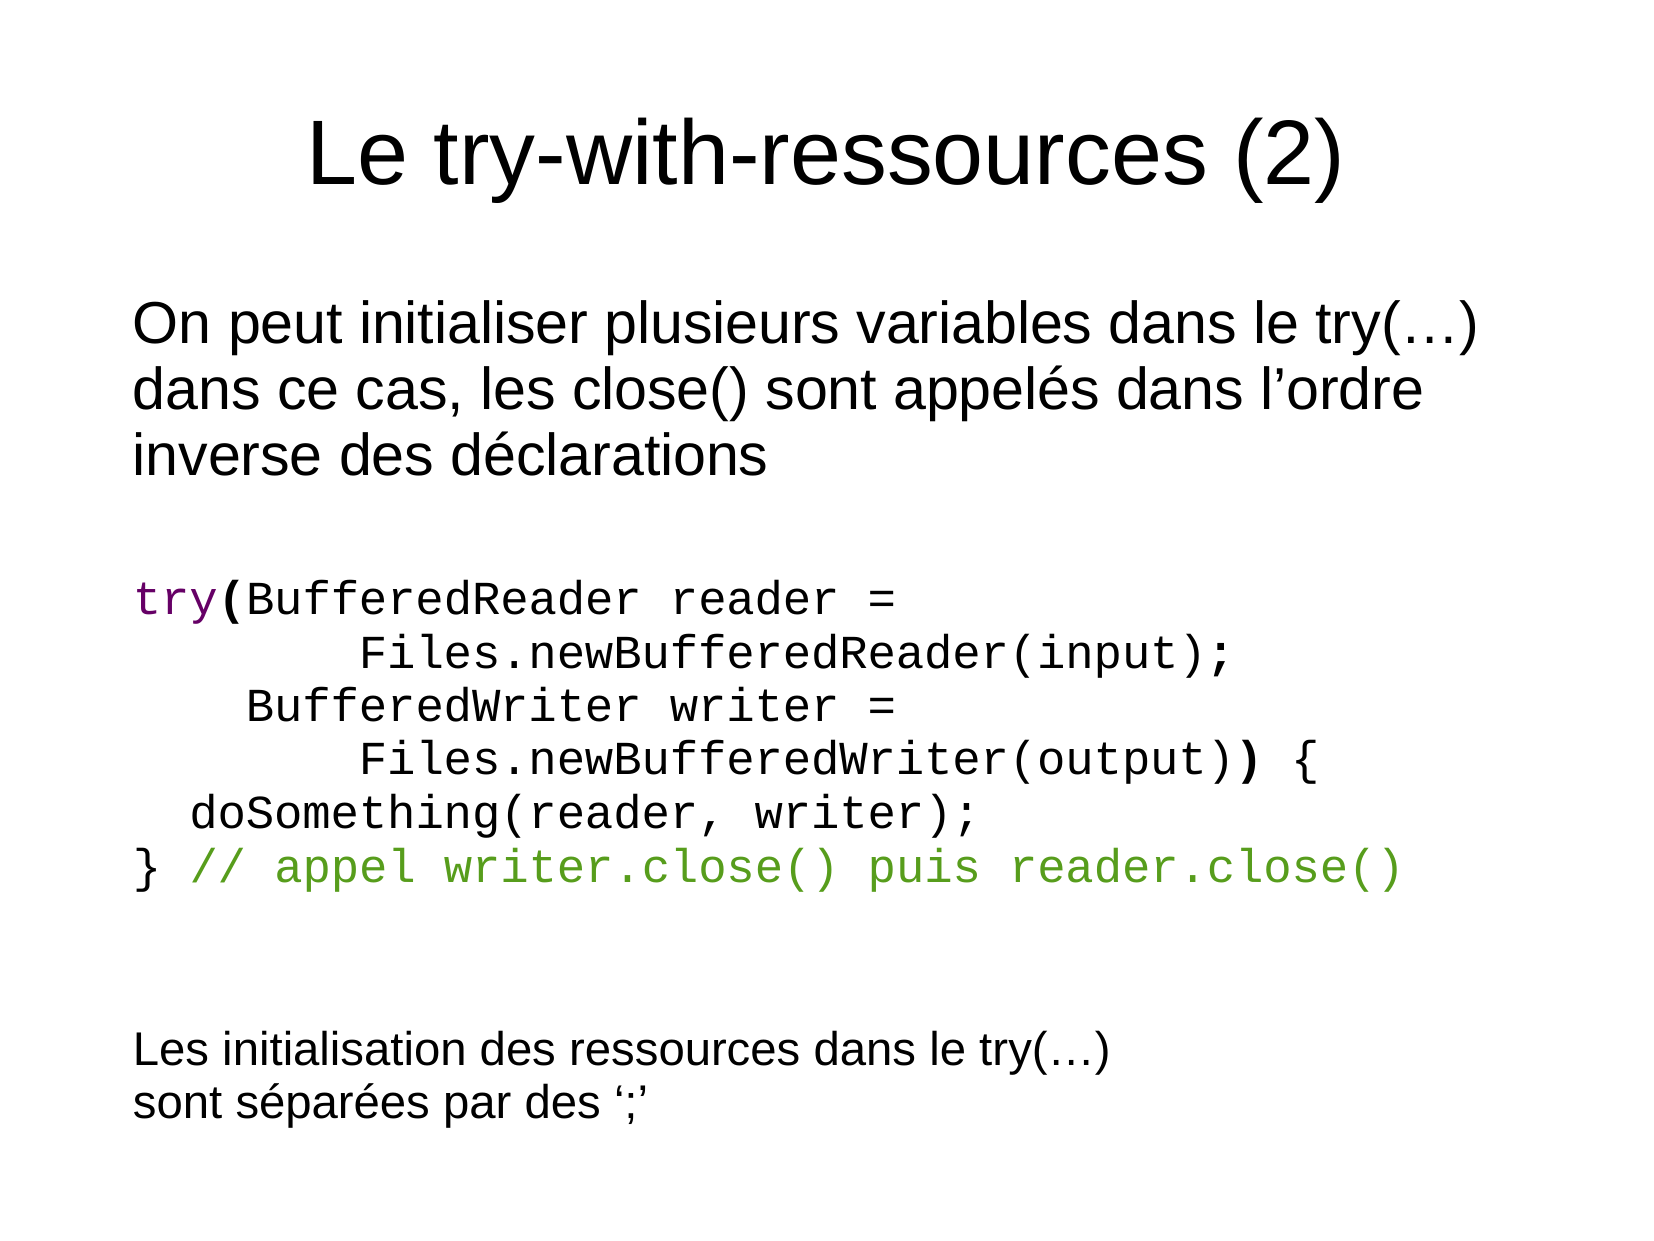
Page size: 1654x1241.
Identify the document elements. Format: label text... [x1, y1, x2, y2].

list On peut initialiser plusieurs variables dans le try(…) dans ce cas, les close() sont appelés dans l’ordre inverse des déclarations try(BufferedReader reader = Files.newBufferedReader(input); BufferedWriter writer = Files.newBufferedWriter(output)) { doSomething(reader, writer); } // appel writer.close() puis reader.close() Les initialisation des ressources dans le try(…) sont séparées par des ‘;’ [82, 290, 1571, 1141]
title Le try-with-ressources (2) [82, 49, 1571, 257]
